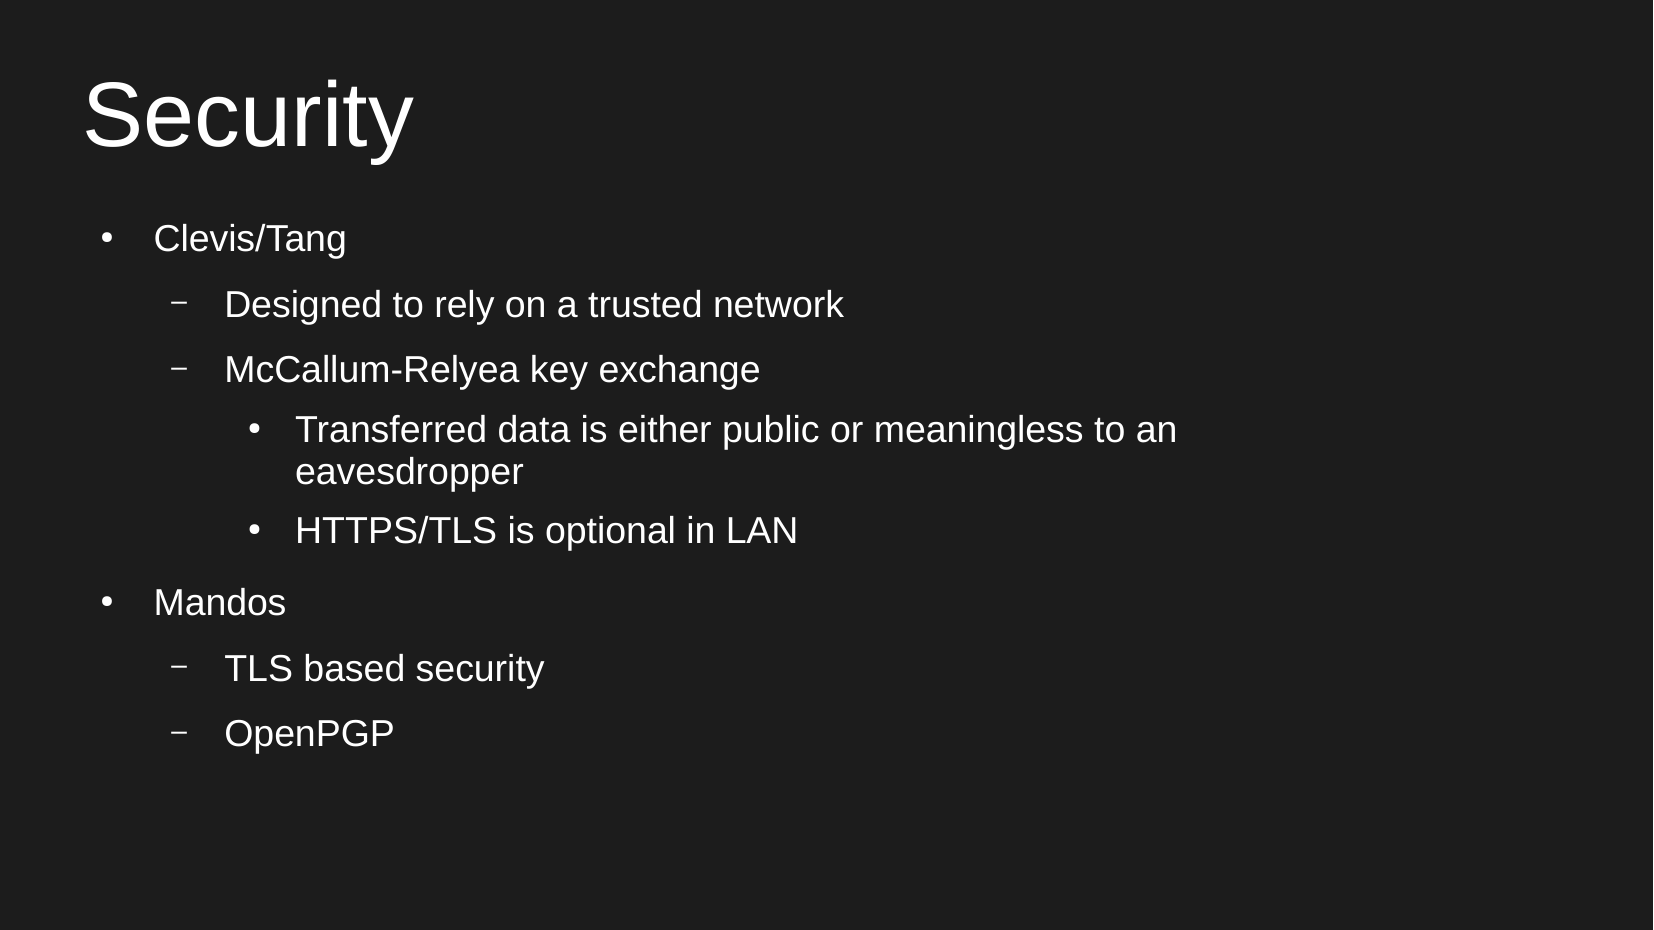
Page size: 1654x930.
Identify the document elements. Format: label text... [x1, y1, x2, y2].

list Clevis/Tang Designed to rely on a trusted network McCallum-Relyea key exchange Transferred data is either public or meaningless to an eavesdropper HTTPS/TLS is optional in LAN Mandos TLS based security OpenPGP [82, 217, 1313, 863]
title Security [82, 37, 1571, 193]
